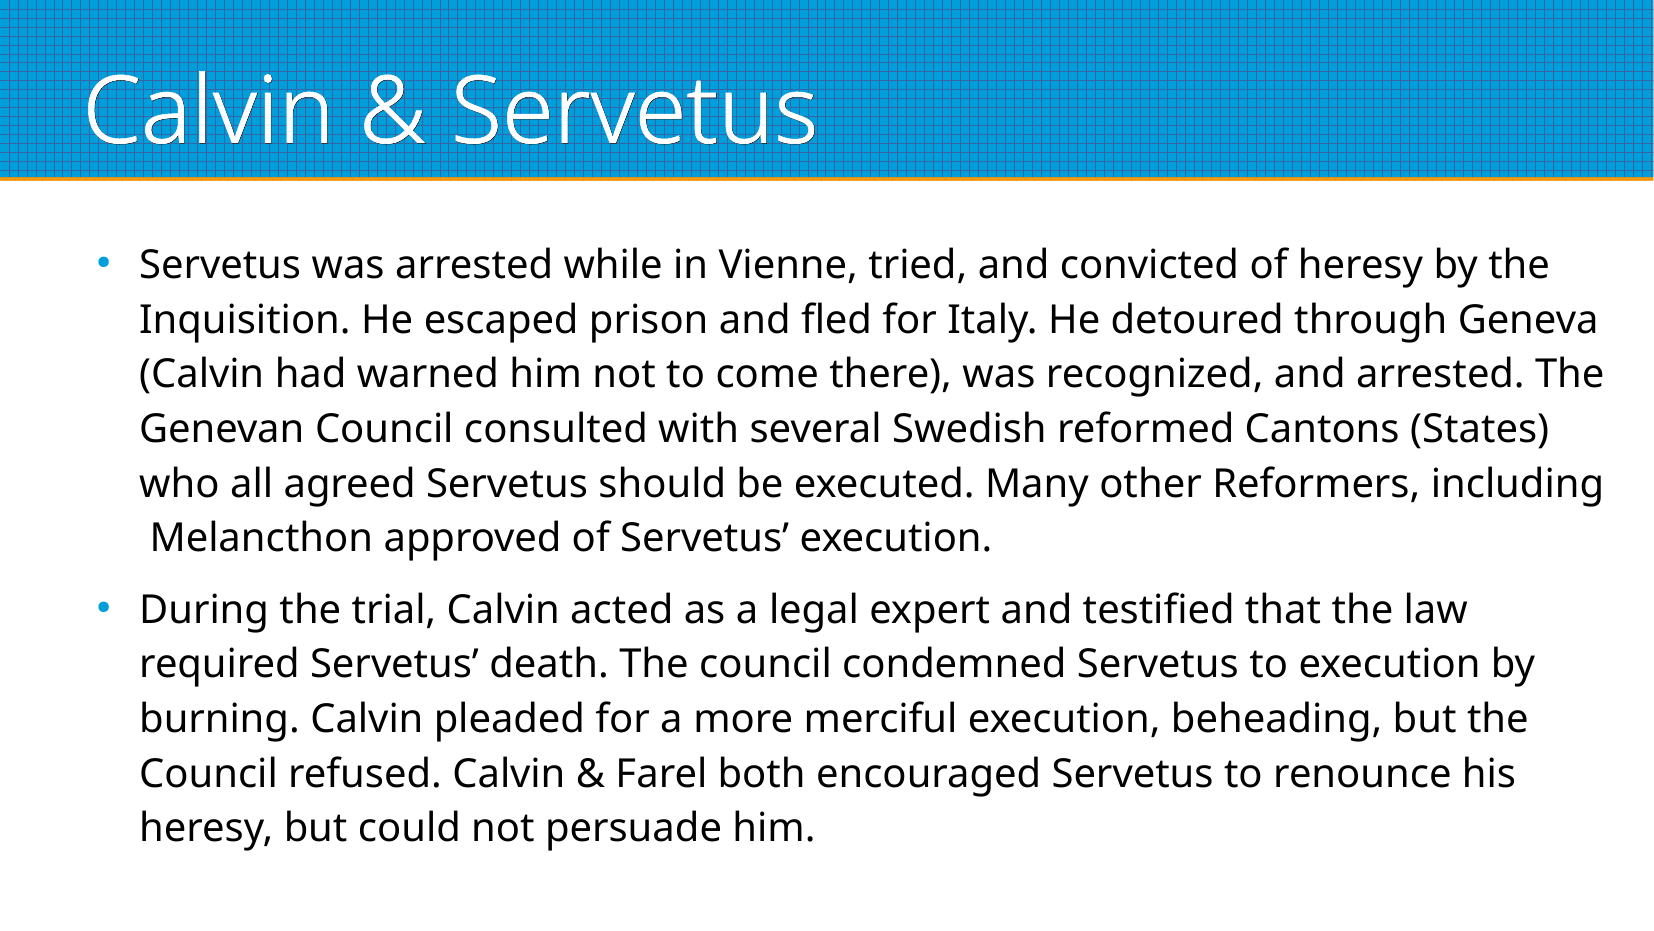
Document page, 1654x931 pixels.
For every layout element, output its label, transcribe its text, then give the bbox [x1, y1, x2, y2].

list Servetus was arrested while in Vienne, tried, and convicted of heresy by the Inquisition. He escaped prison and fled for Italy. He detoured through Geneva (Calvin had warned him not to come there), was recognized, and arrested. The Genevan Council consulted with several Swedish reformed Cantons (States) who all agreed Servetus should be executed. Many other Reformers, including Melancthon approved of Servetus’ execution. During the trial, Calvin acted as a legal expert and testified that the law required Servetus’ death. The council condemned Servetus to execution by burning. Calvin pleaded for a more merciful execution, beheading, but the Council refused. Calvin & Farel both encouraged Servetus to renounce his heresy, but could not persuade him. [82, 236, 1613, 863]
title Calvin & Servetus [82, 14, 1571, 171]
